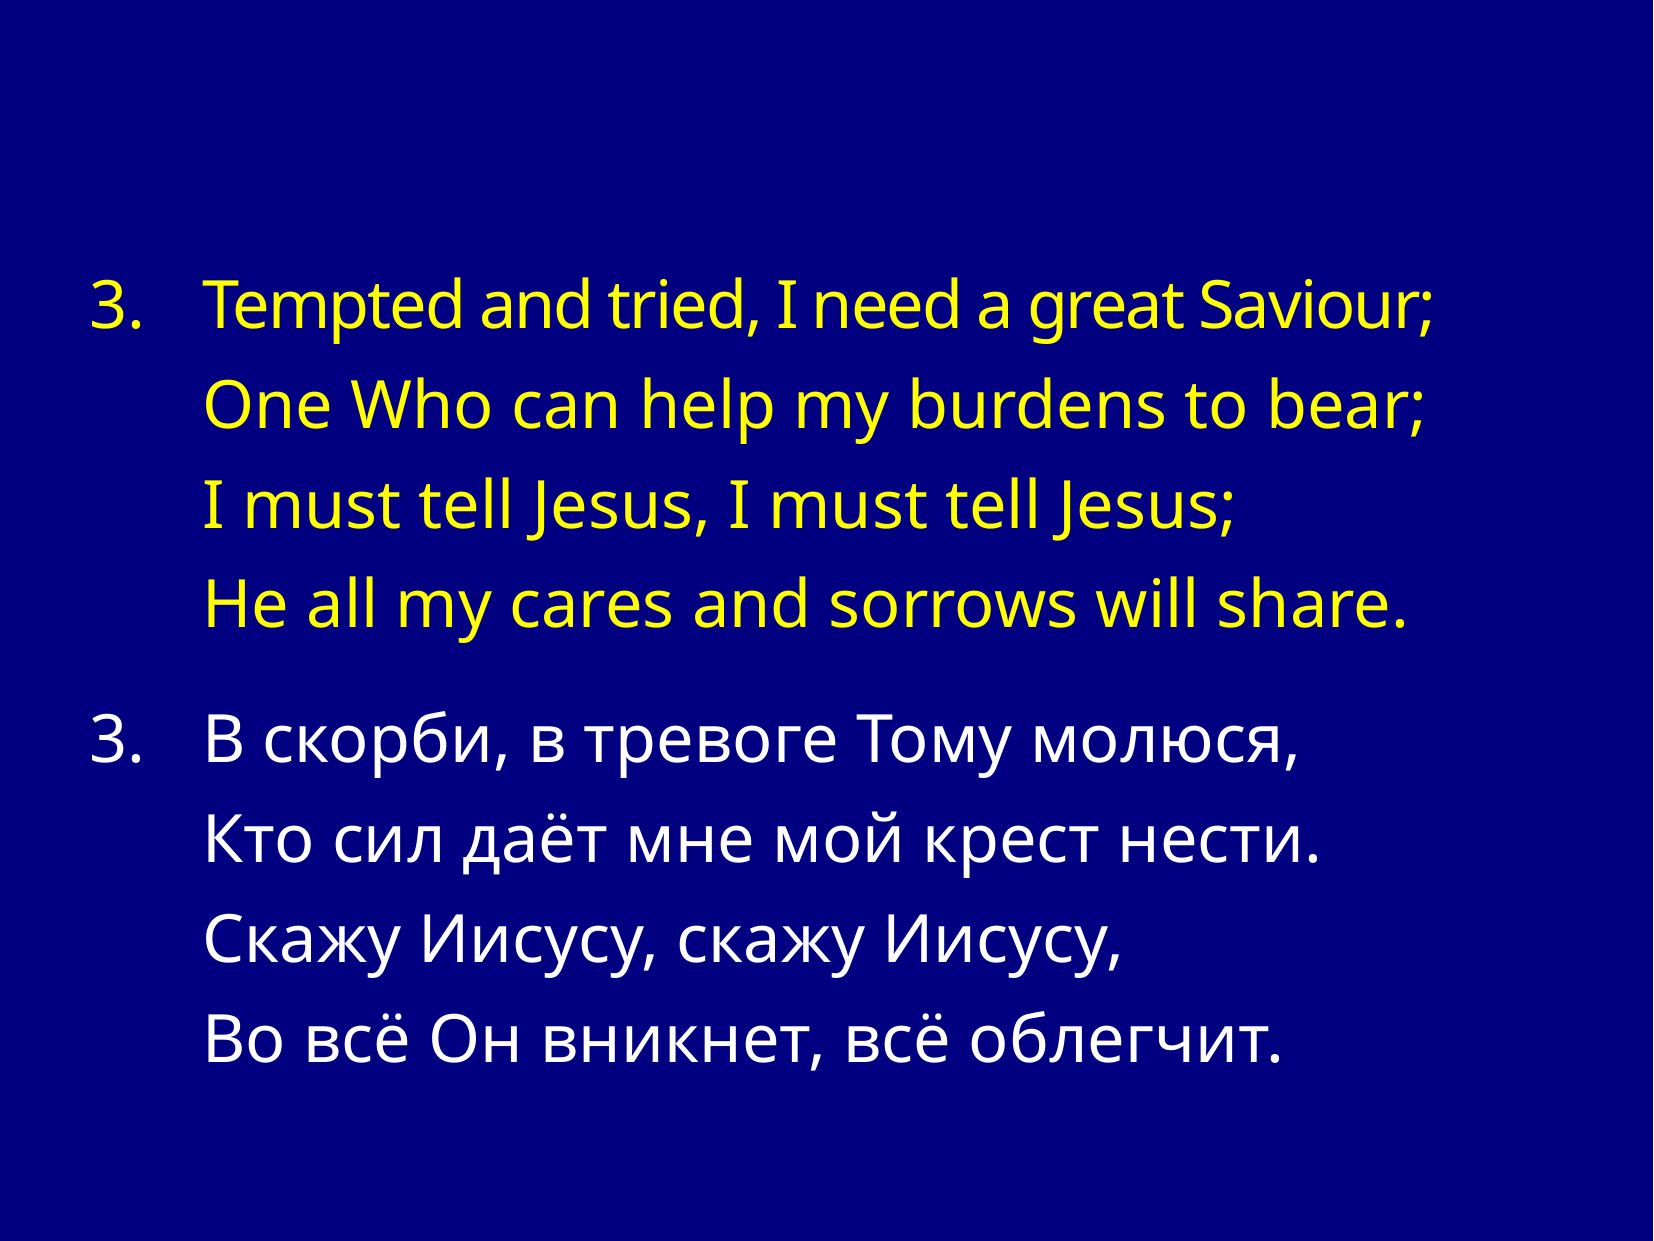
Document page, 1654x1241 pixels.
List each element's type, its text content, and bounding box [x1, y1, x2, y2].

text_box 3. В скорби, в тревоге Тому молюся, Кто сил даёт мне мой крест нести. Скажу Иисусу, скажу Иисусу, Во всё Он вникнет, всё облегчит. [75, 675, 1576, 1163]
text_box 3. Tempted and tried, I need a great Saviour; One Who can help my burdens to bear; I must tell Jesus, I must tell Jesus; He all my cares and sorrows will share. [75, 150, 1653, 638]
